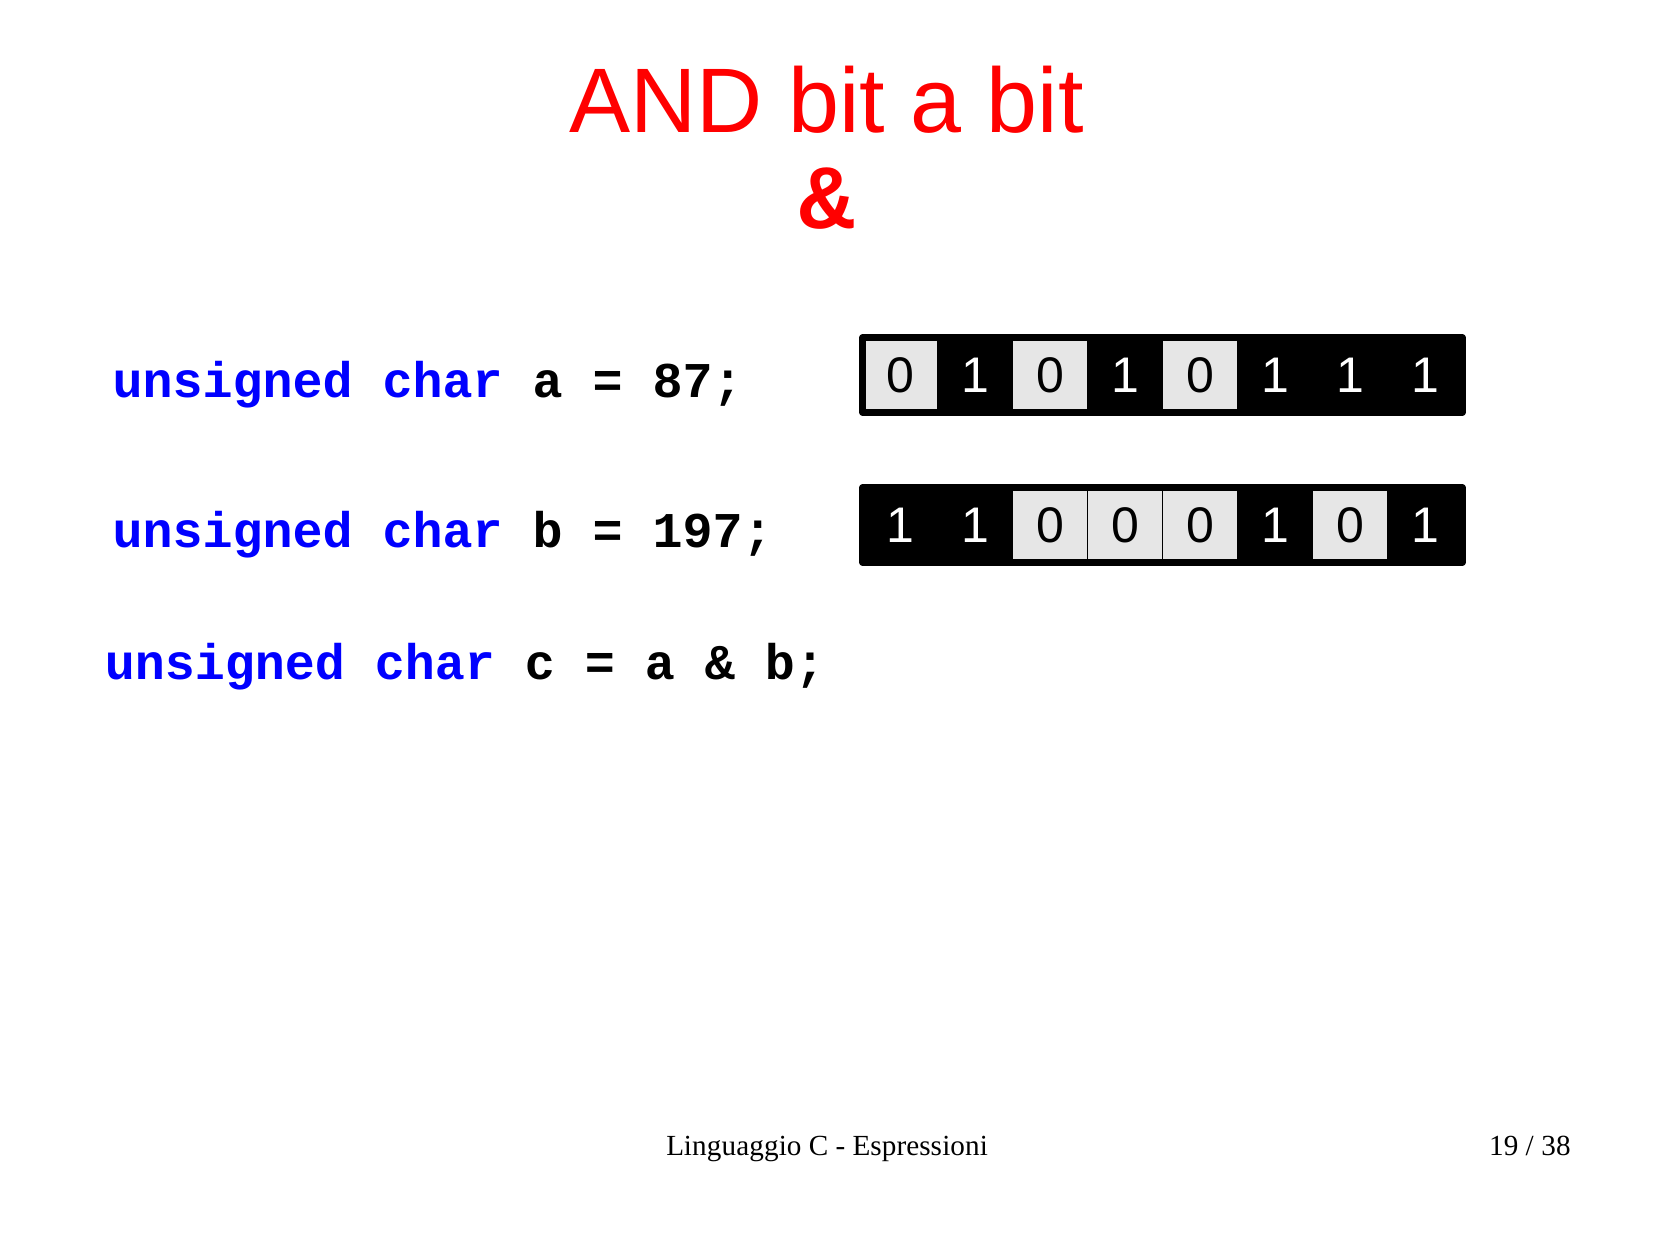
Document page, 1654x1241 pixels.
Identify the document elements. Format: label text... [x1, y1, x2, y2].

text_box 0 [1087, 491, 1162, 559]
text_box 1 [1387, 341, 1459, 409]
text_box 0 [1012, 341, 1087, 409]
text_box 1 [1237, 491, 1313, 559]
text_box unsigned char a = 87; [112, 355, 743, 413]
text_box 0 [1163, 341, 1237, 409]
text_box 1 [1312, 341, 1387, 409]
text_box 0 [1162, 491, 1237, 559]
text_box 0 [1313, 491, 1387, 559]
text_box 1 [937, 341, 1012, 409]
text_box 1 [1387, 491, 1459, 559]
text_box 1 [1087, 341, 1163, 409]
text_box 1 [1237, 341, 1312, 409]
text_box unsigned char b = 197; [112, 505, 773, 563]
title AND bit a bit & [82, 49, 1571, 257]
text_box unsigned char c = a & b; [104, 637, 826, 695]
text_box 1 [938, 491, 1013, 559]
text_box 0 [866, 341, 937, 409]
text_box 0 [1013, 491, 1087, 559]
text_box 1 [866, 491, 938, 559]
